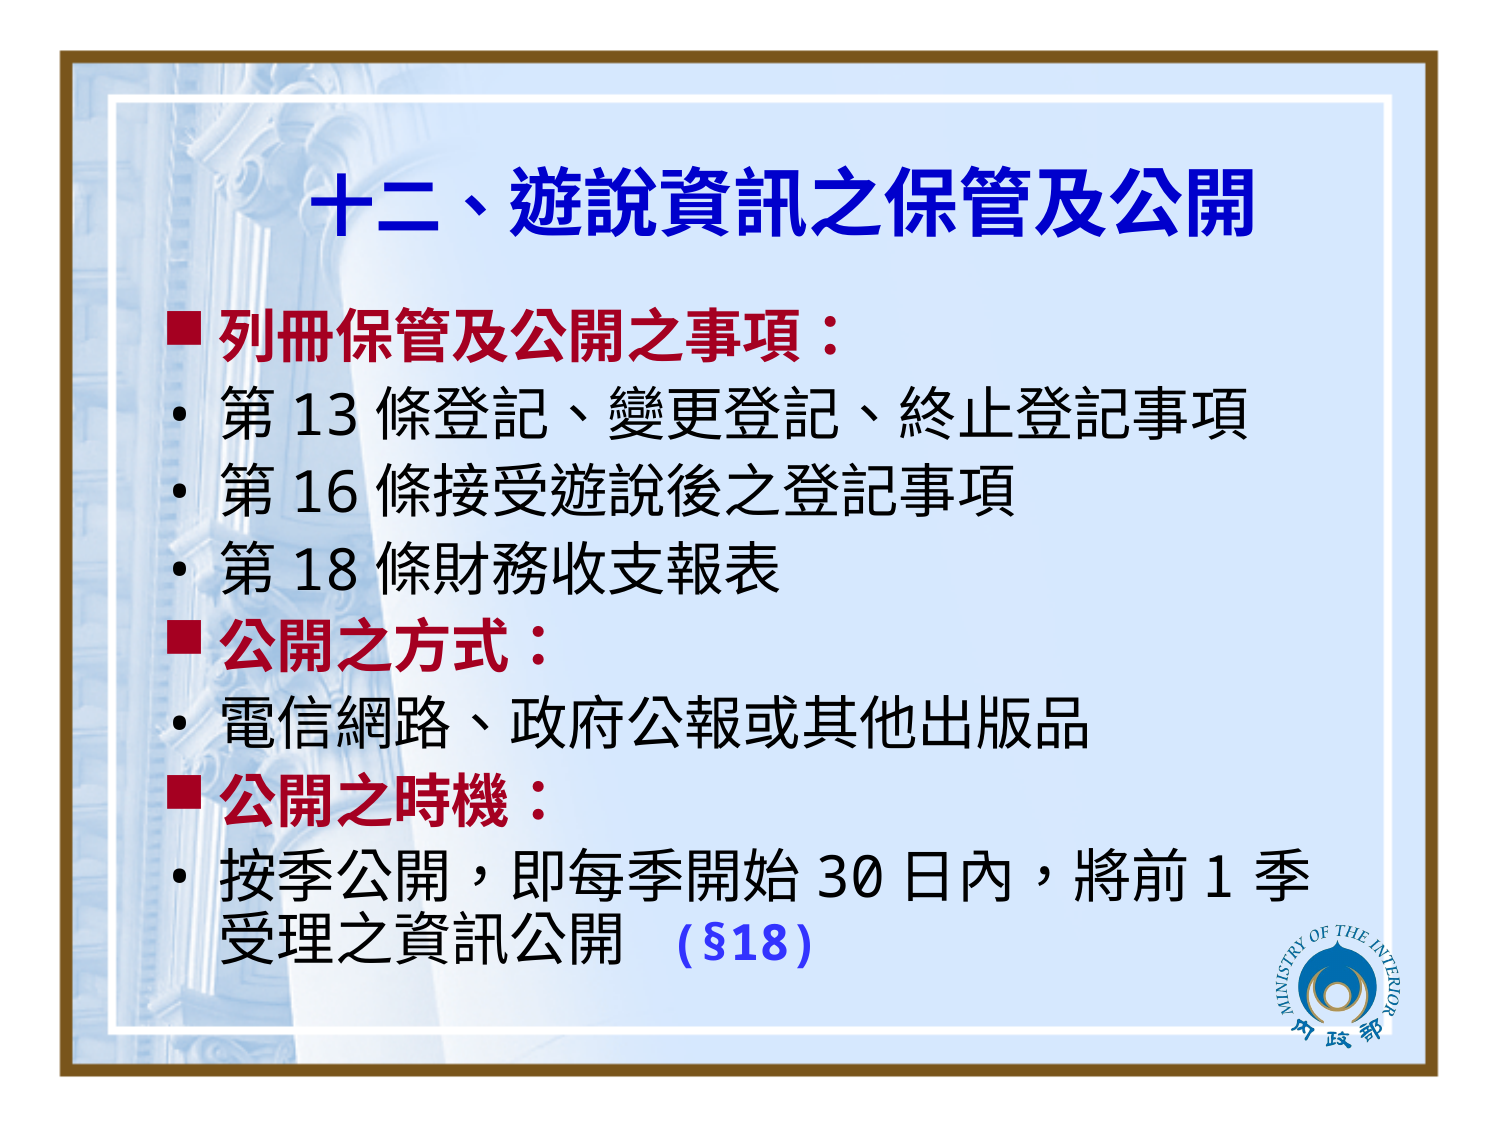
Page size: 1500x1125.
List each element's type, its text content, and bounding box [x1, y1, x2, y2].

title 十二、遊說資訊之保管及公開 [218, 125, 1350, 276]
picture [0, 0, 1500, 1125]
list 列冊保管及公開之事項： 第13條登記、變更登記、終止登記事項 第16條接受遊說後之登記事項 第18條財務收支報表 公開之方式： 電信網路、政府公報或其他出版品 公開之時機： 按季公開，即每季開始30日內，將前1季受理之資訊公開 (§18) [147, 299, 1350, 988]
